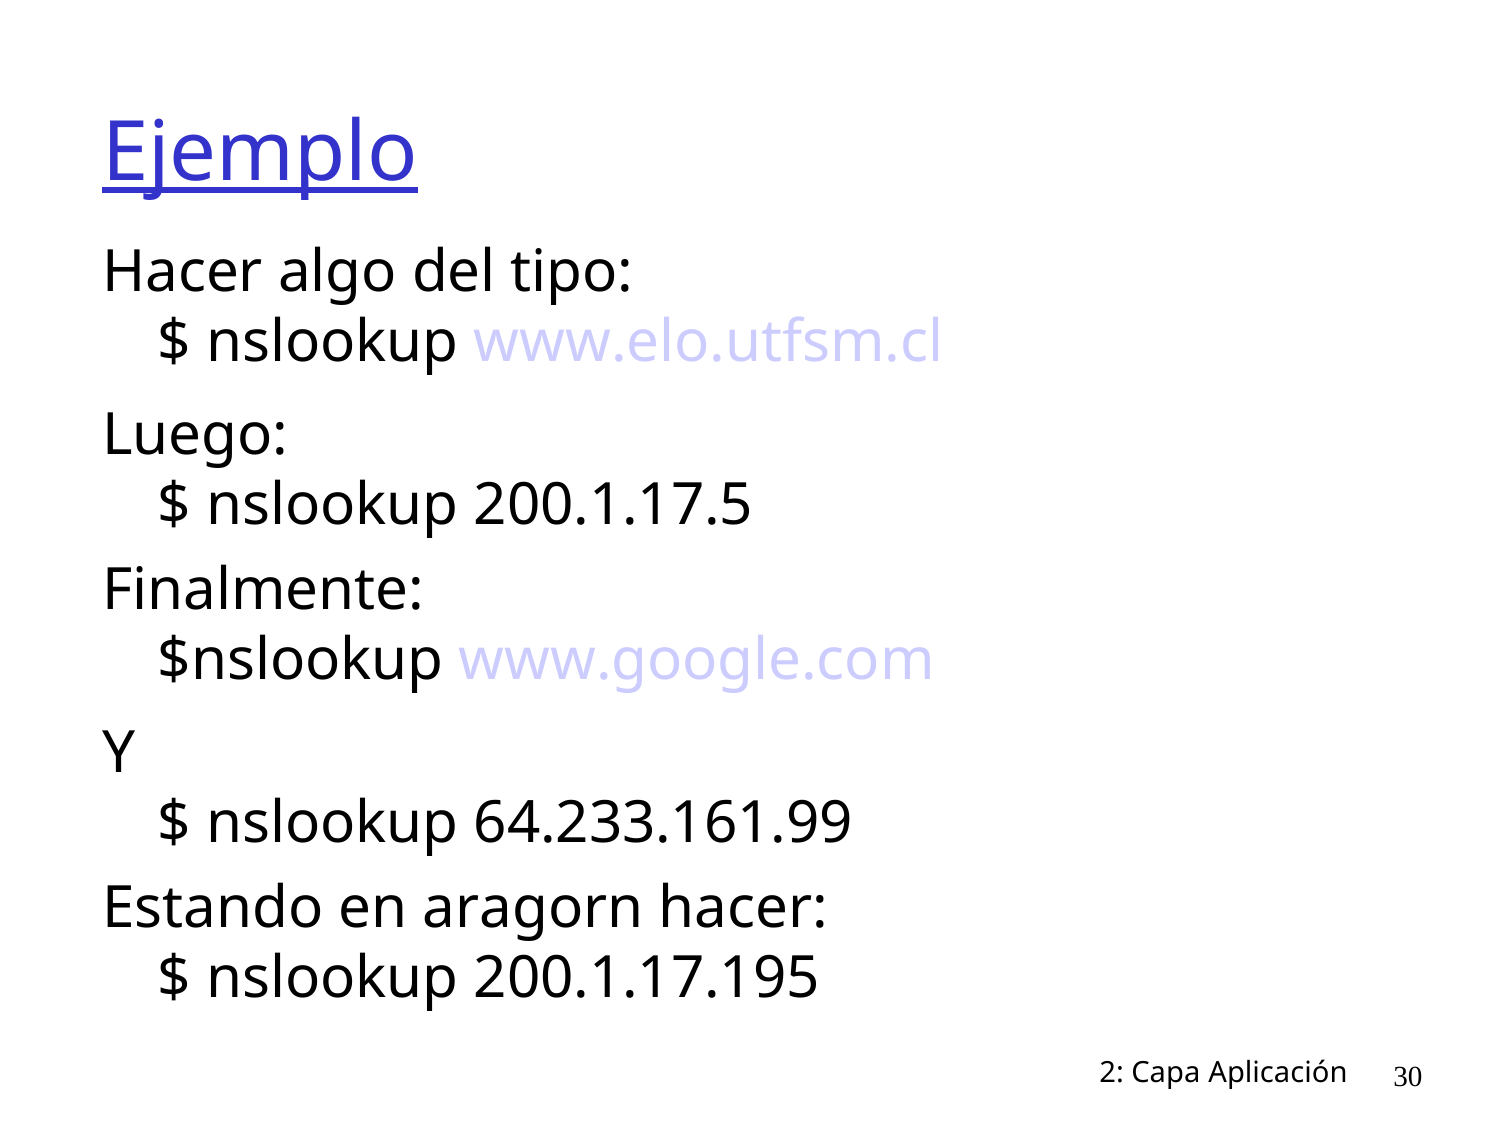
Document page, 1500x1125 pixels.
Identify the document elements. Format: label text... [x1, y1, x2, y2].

text_box Ejemplo [87, 70, 1363, 224]
text_box Hacer algo del tipo: $ nslookup www.elo.utfsm.cl Luego: $ nslookup 200.1.17.5 Finalmente: $nslookup www.google.com Y $ nslookup 64.233.161.99 Estando en aragorn hacer: $ nslookup 200.1.17.195 [87, 224, 1363, 1059]
